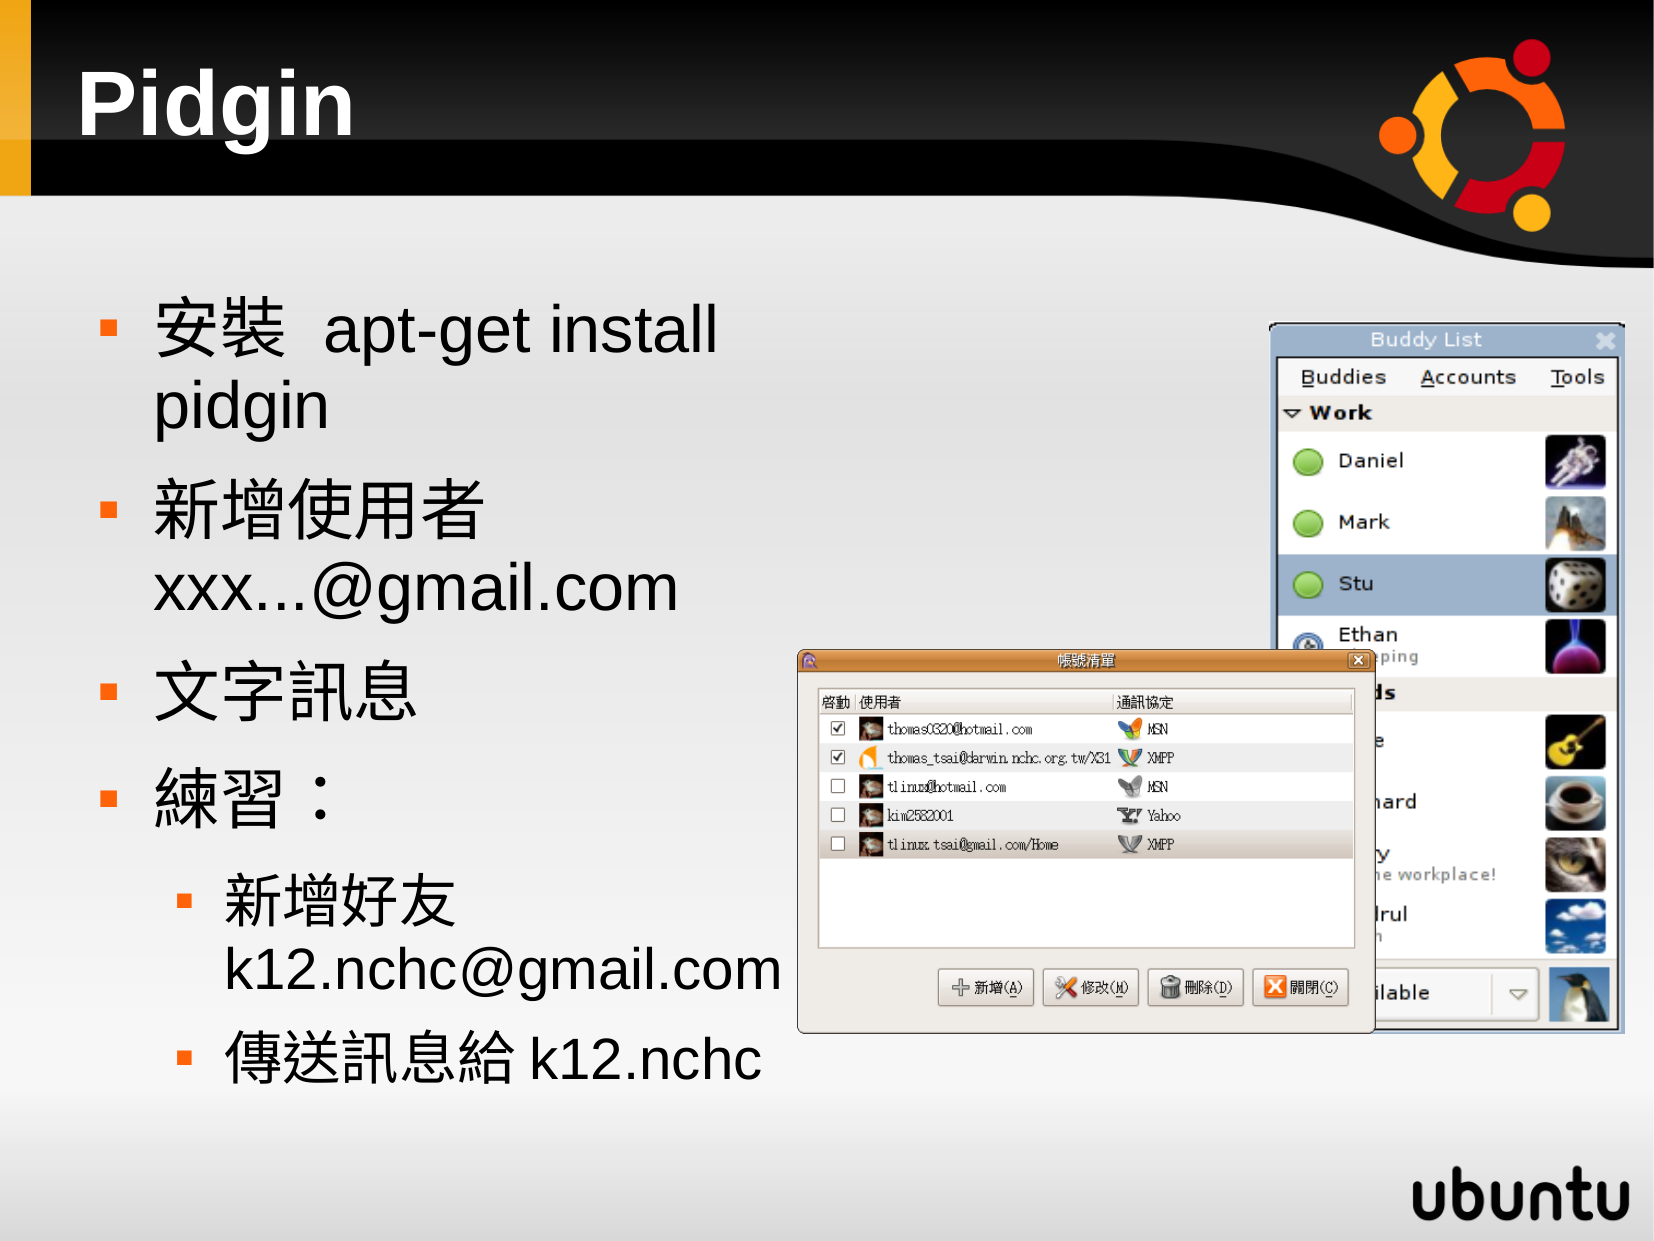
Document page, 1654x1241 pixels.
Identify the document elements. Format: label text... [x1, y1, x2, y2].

list 安裝 apt-get install pidgin 新增使用者 xxx...@gmail.com 文字訊息 練習： 新增好友 k12.nchc@gmail.com 傳送訊息給k12.nchc [82, 290, 809, 1192]
picture [0, 0, 1654, 1241]
title Pidgin [76, 0, 1565, 208]
